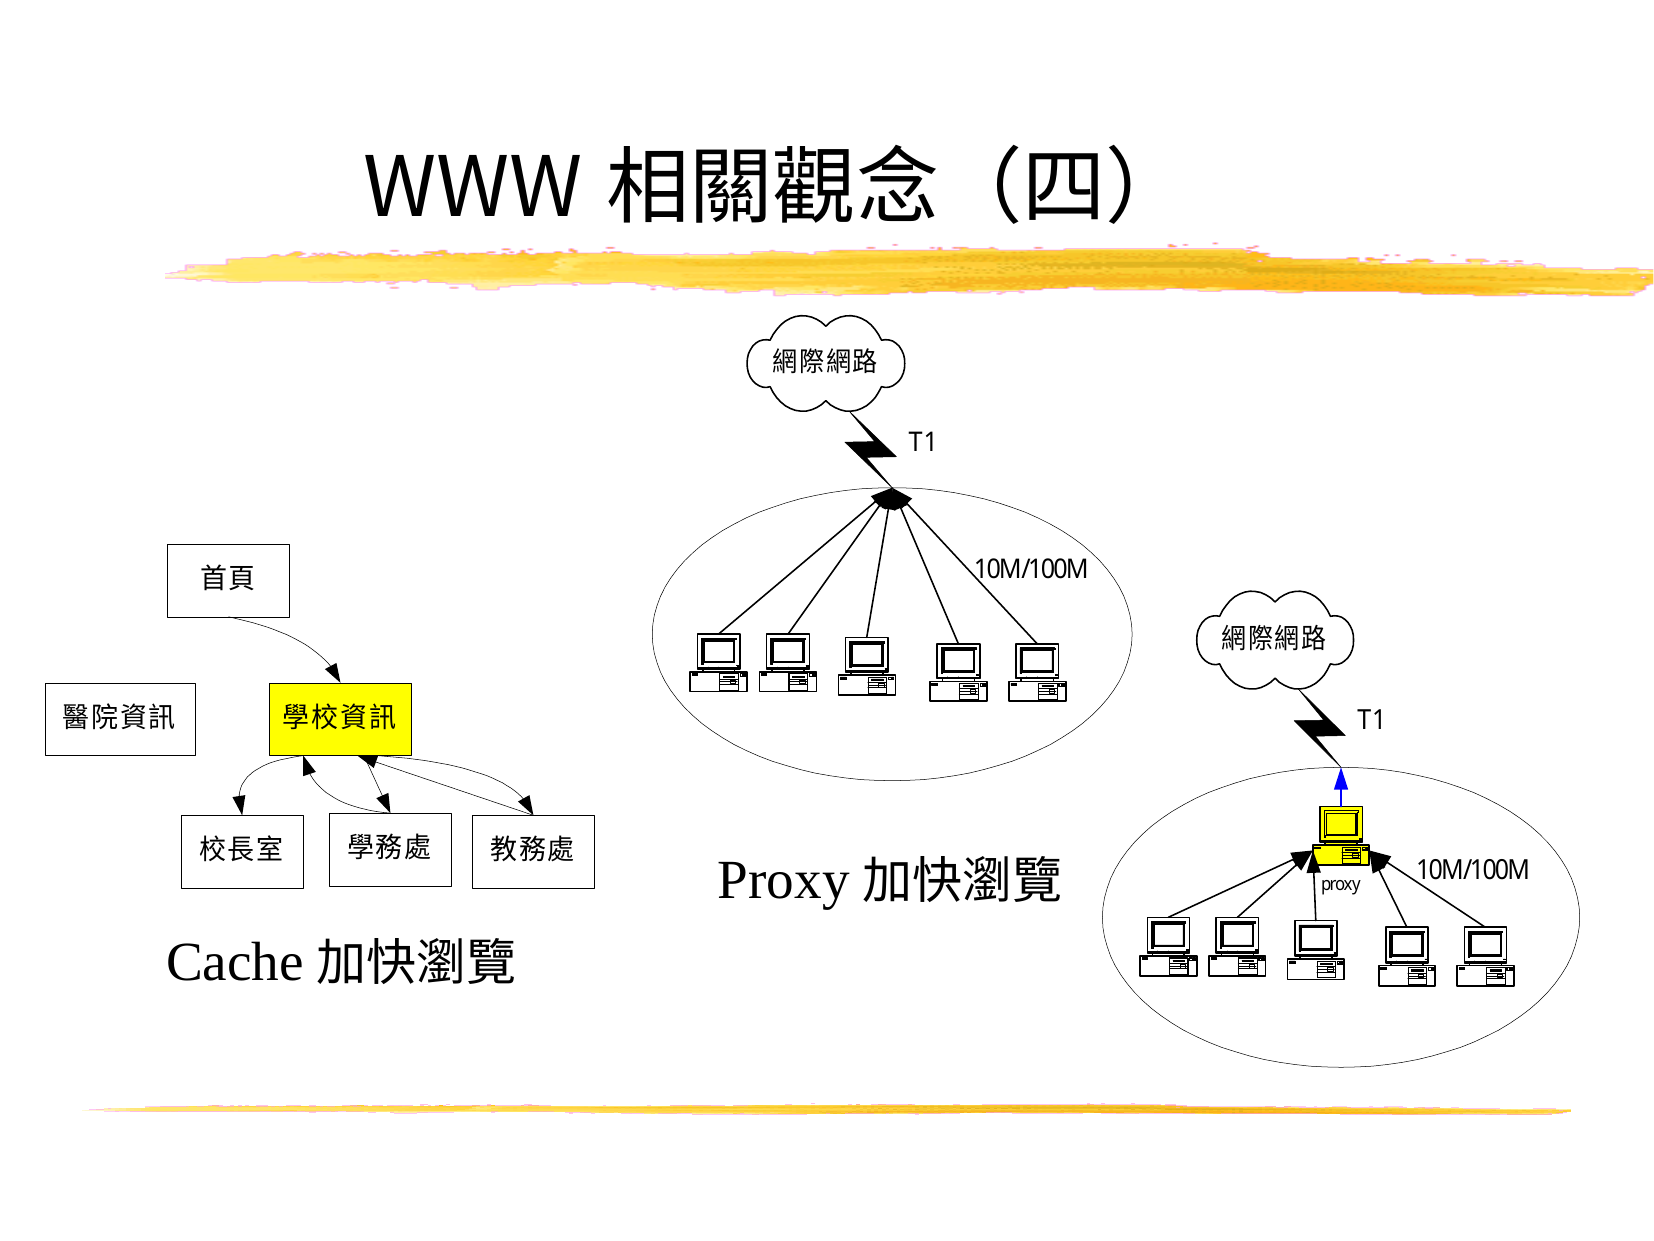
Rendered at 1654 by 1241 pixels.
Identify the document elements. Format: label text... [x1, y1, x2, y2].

text_box Proxy加快瀏覽 [702, 826, 1079, 910]
text_box Cache加快瀏覽 [151, 909, 555, 993]
title WWW相關觀念（四） [73, 41, 1479, 249]
picture [165, 237, 1654, 308]
picture [82, 1102, 1571, 1117]
chart [44, 542, 596, 889]
chart [629, 312, 1582, 1069]
